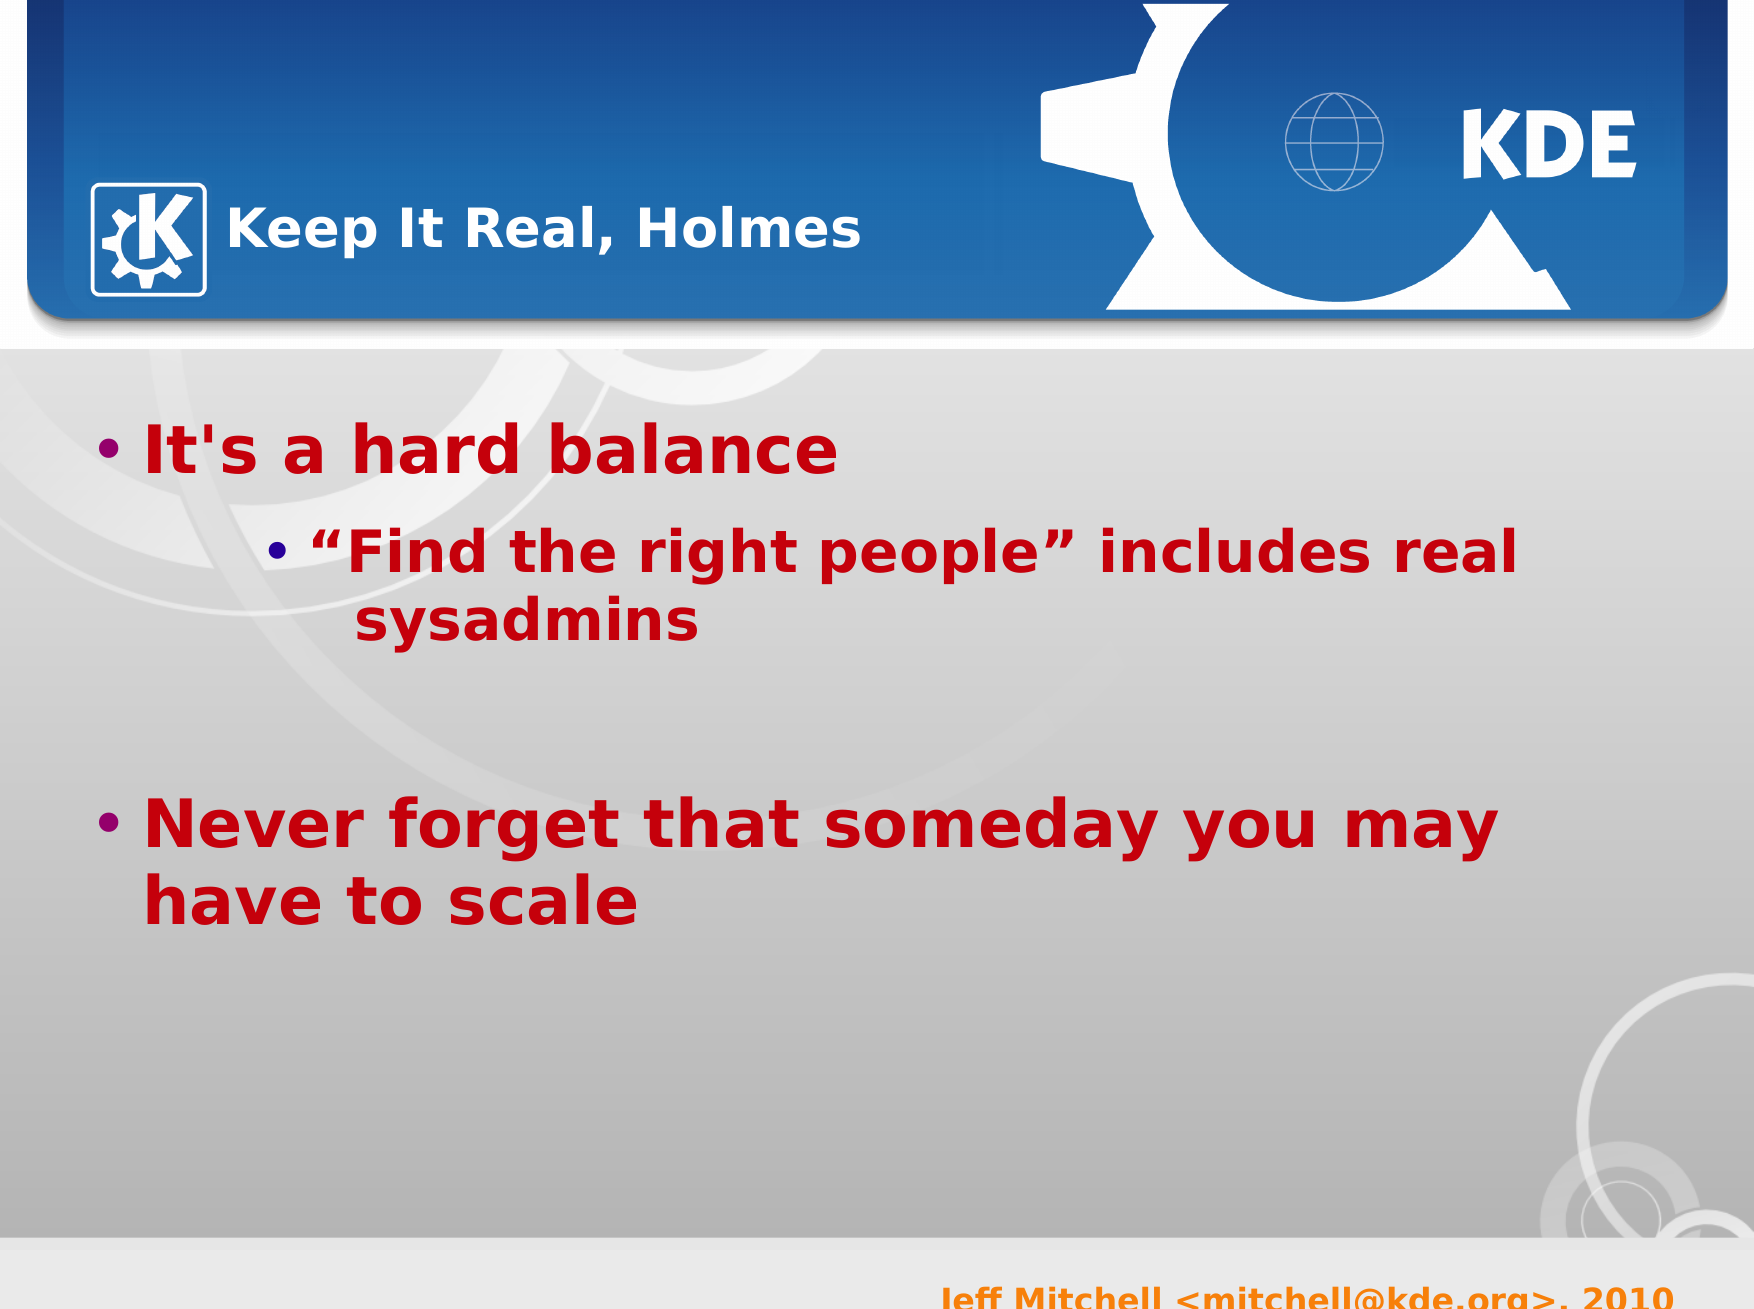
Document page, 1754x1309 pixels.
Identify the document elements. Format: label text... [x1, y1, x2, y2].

title Keep It Real, Holmes [225, 194, 1126, 264]
picture [0, 0, 1754, 1237]
list It's a hard balance “Find the right people” includes real sysadmins Never forget that someday you may have to scale [71, 411, 1651, 1148]
